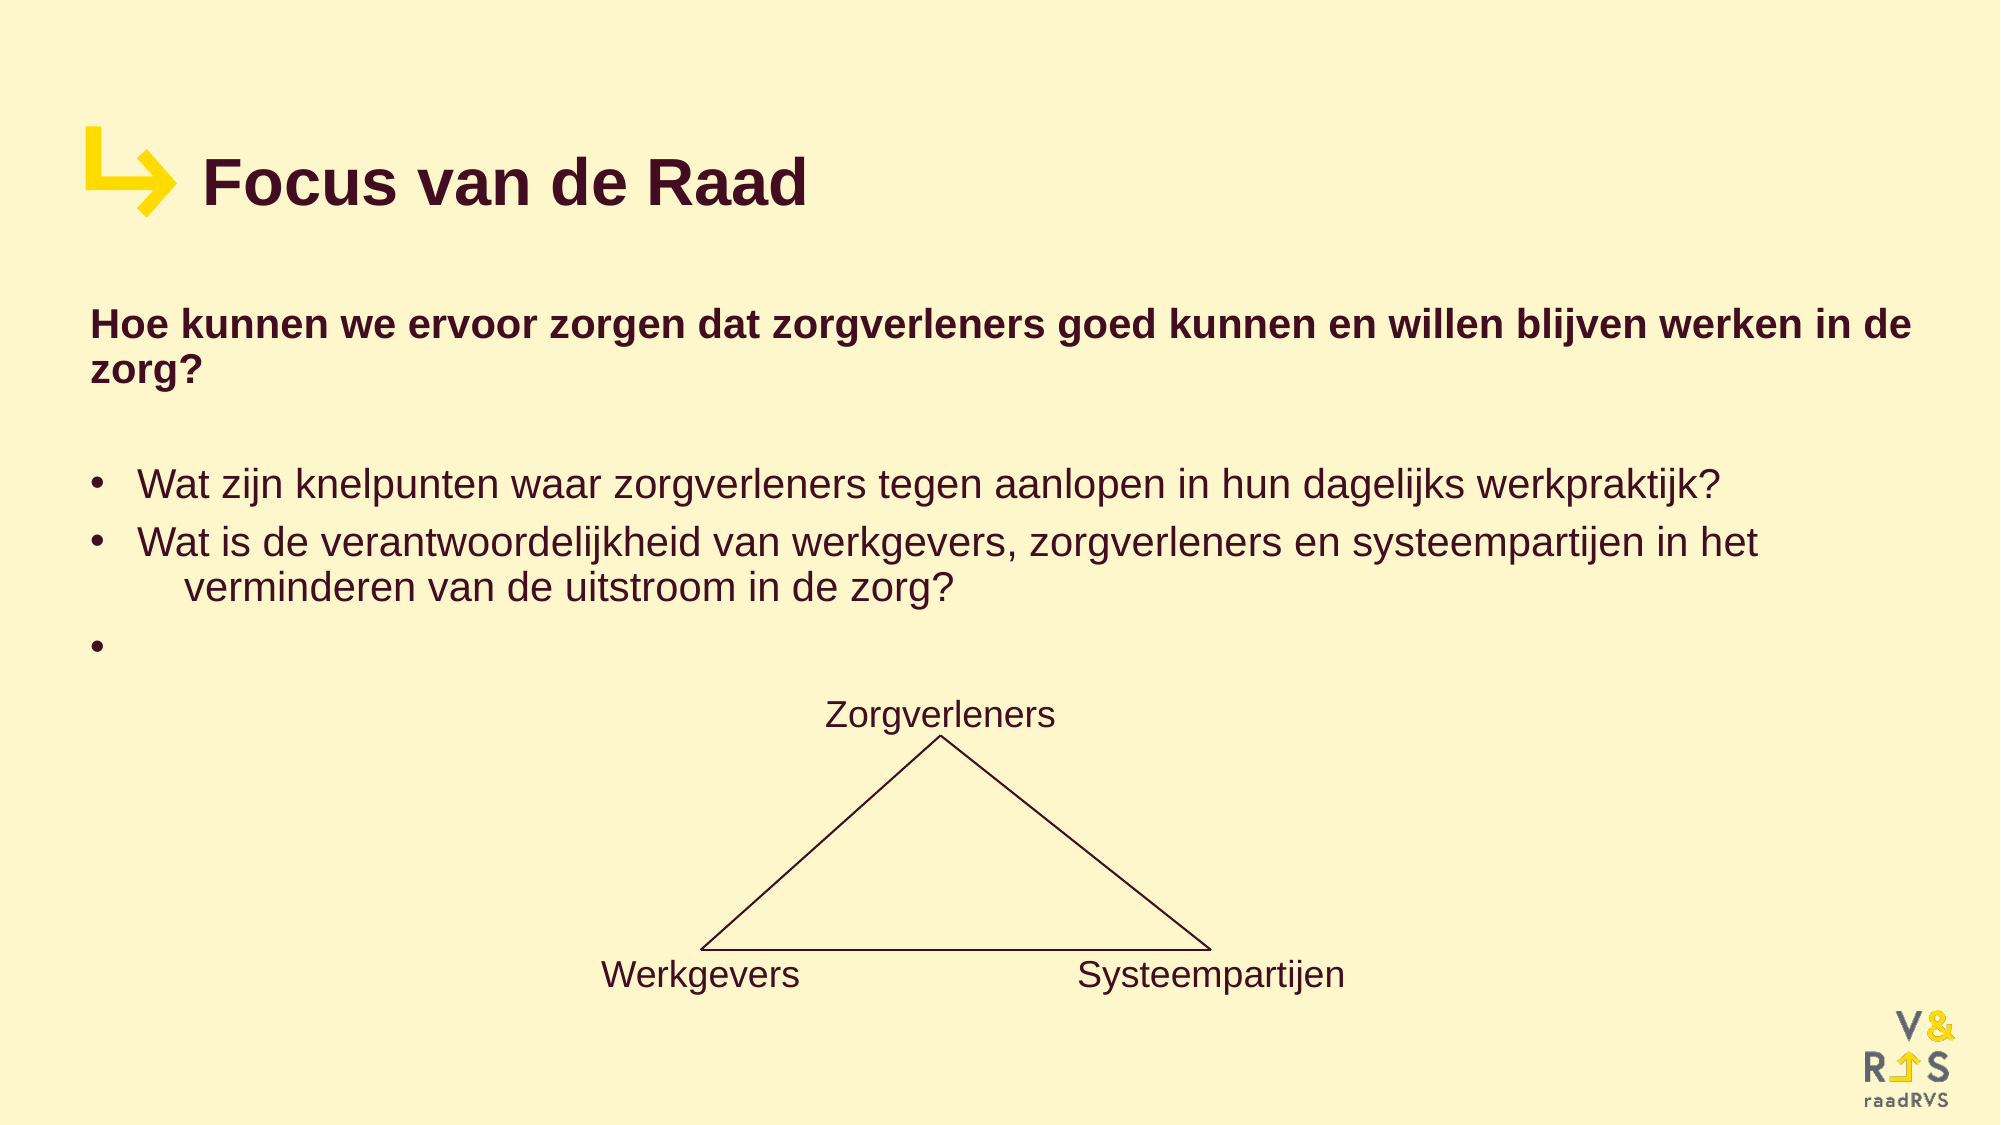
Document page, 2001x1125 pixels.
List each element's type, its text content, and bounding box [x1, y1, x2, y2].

text_box Systeempartijen [959, 950, 1463, 996]
list Hoe kunnen we ervoor zorgen dat zorgverleners goed kunnen en willen blijven werken in de zorg? Wat zijn knelpunten waar zorgverleners tegen aanlopen in hun dagelijks werkpraktijk? Wat is de verantwoordelijkheid van werkgevers, zorgverleners en systeempartijen in het verminderen van de uitstroom in de zorg? [90, 302, 1916, 1006]
text_box Werkgevers [487, 950, 914, 996]
title Focus van de Raad [202, 138, 1916, 230]
text_box Zorgverleners [762, 690, 1119, 736]
